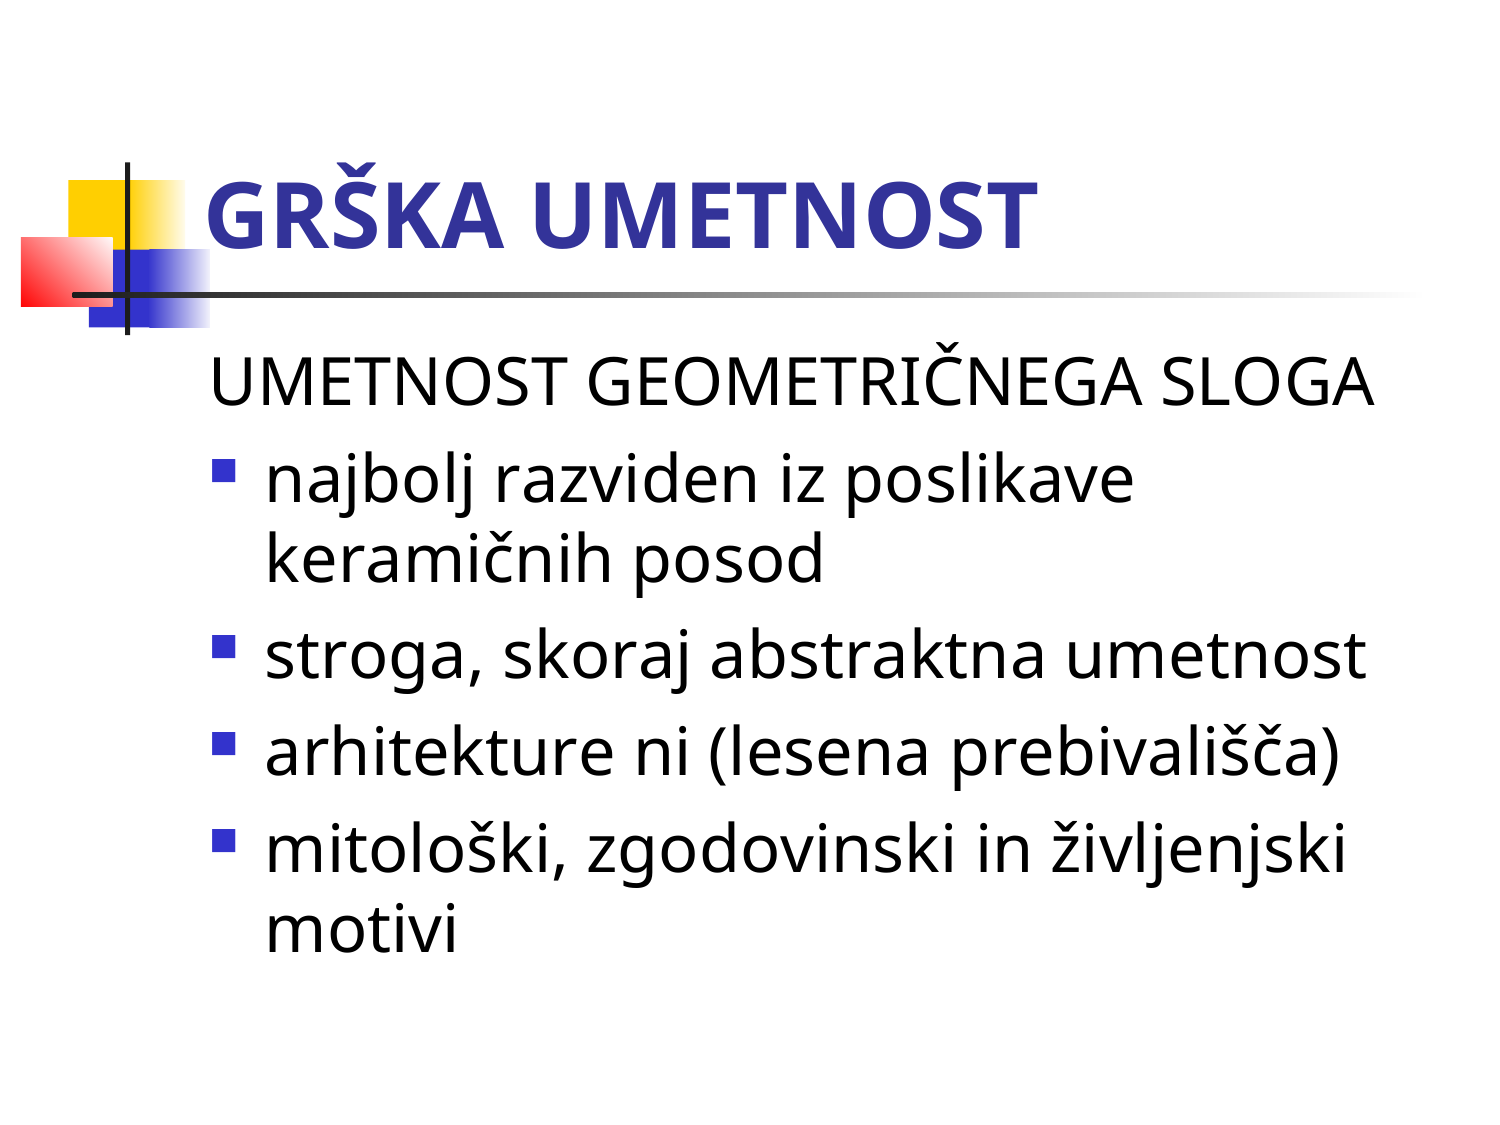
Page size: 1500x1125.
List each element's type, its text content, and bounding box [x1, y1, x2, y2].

title GRŠKA UMETNOST [188, 35, 1468, 276]
list UMETNOST GEOMETRIČNEGA SLOGA najbolj razviden iz poslikave keramičnih posod stroga, skoraj abstraktna umetnost arhitekture ni (lesena prebivališča) mitološki, zgodovinski in življenjski motivi [193, 331, 1469, 1007]
